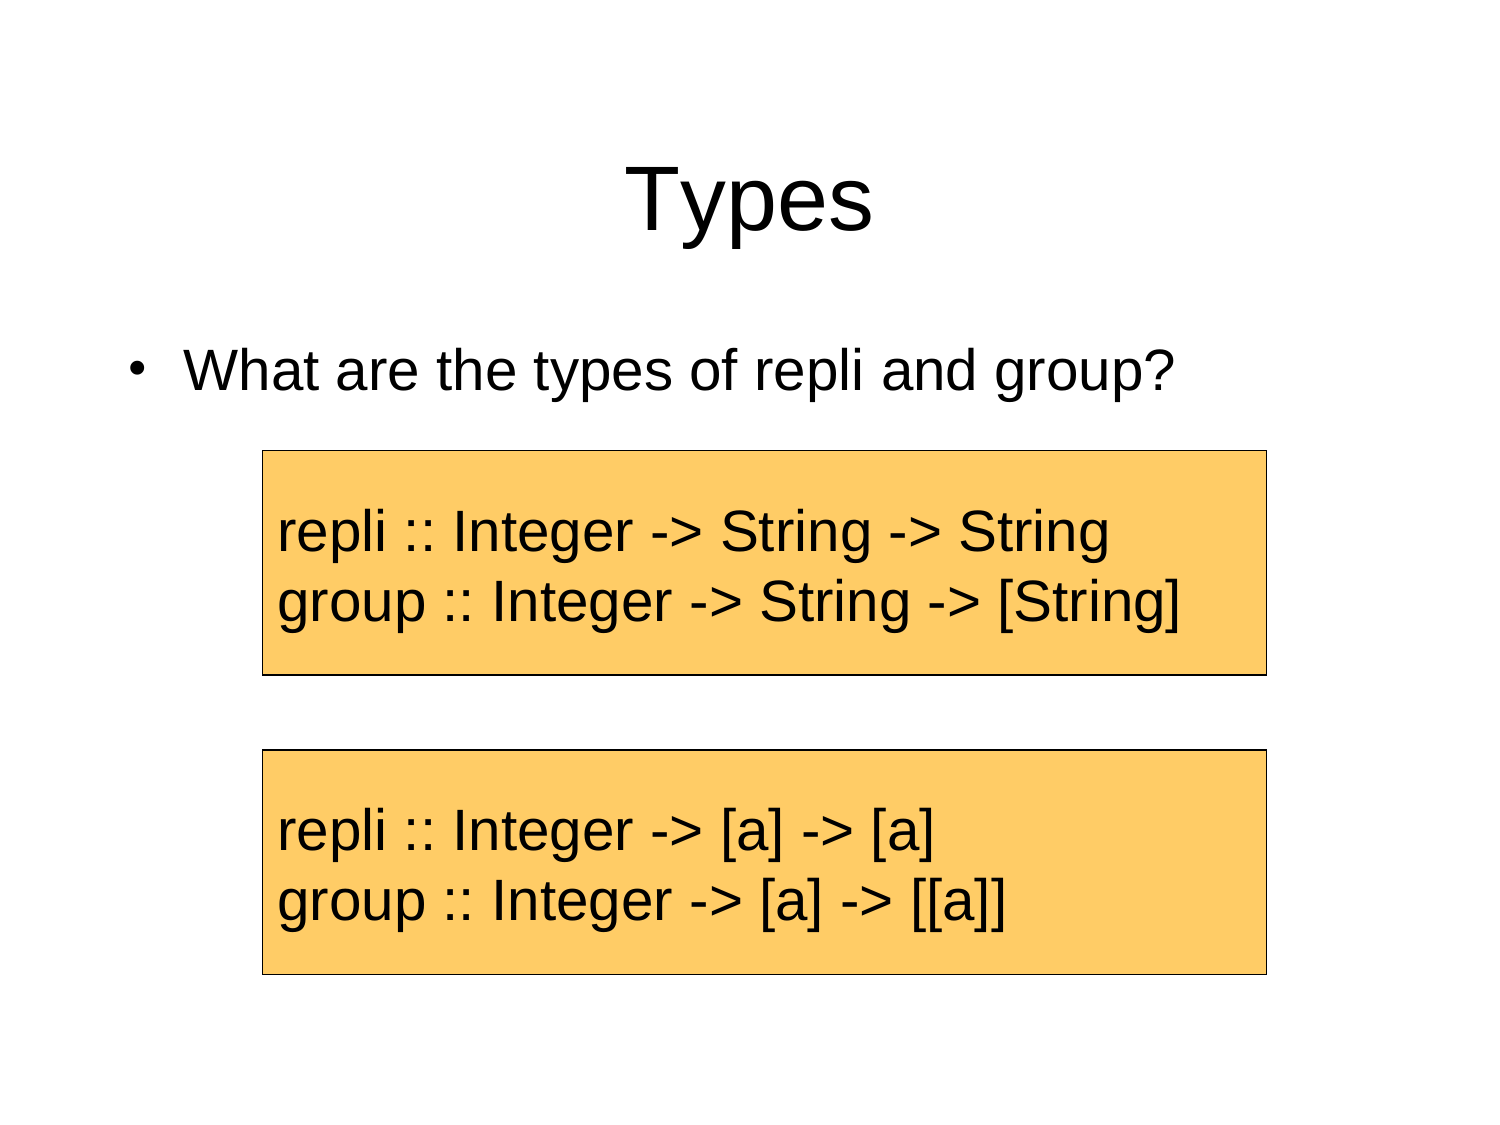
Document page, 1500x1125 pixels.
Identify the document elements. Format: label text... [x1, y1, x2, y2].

title Types [112, 99, 1388, 288]
text_box repli :: Integer -> String -> String group :: Integer -> String -> [String] [262, 450, 1267, 675]
text_box repli :: Integer -> [a] -> [a] group :: Integer -> [a] -> [[a]] [262, 749, 1267, 975]
list What are the types of repli and group? [112, 324, 1388, 1000]
